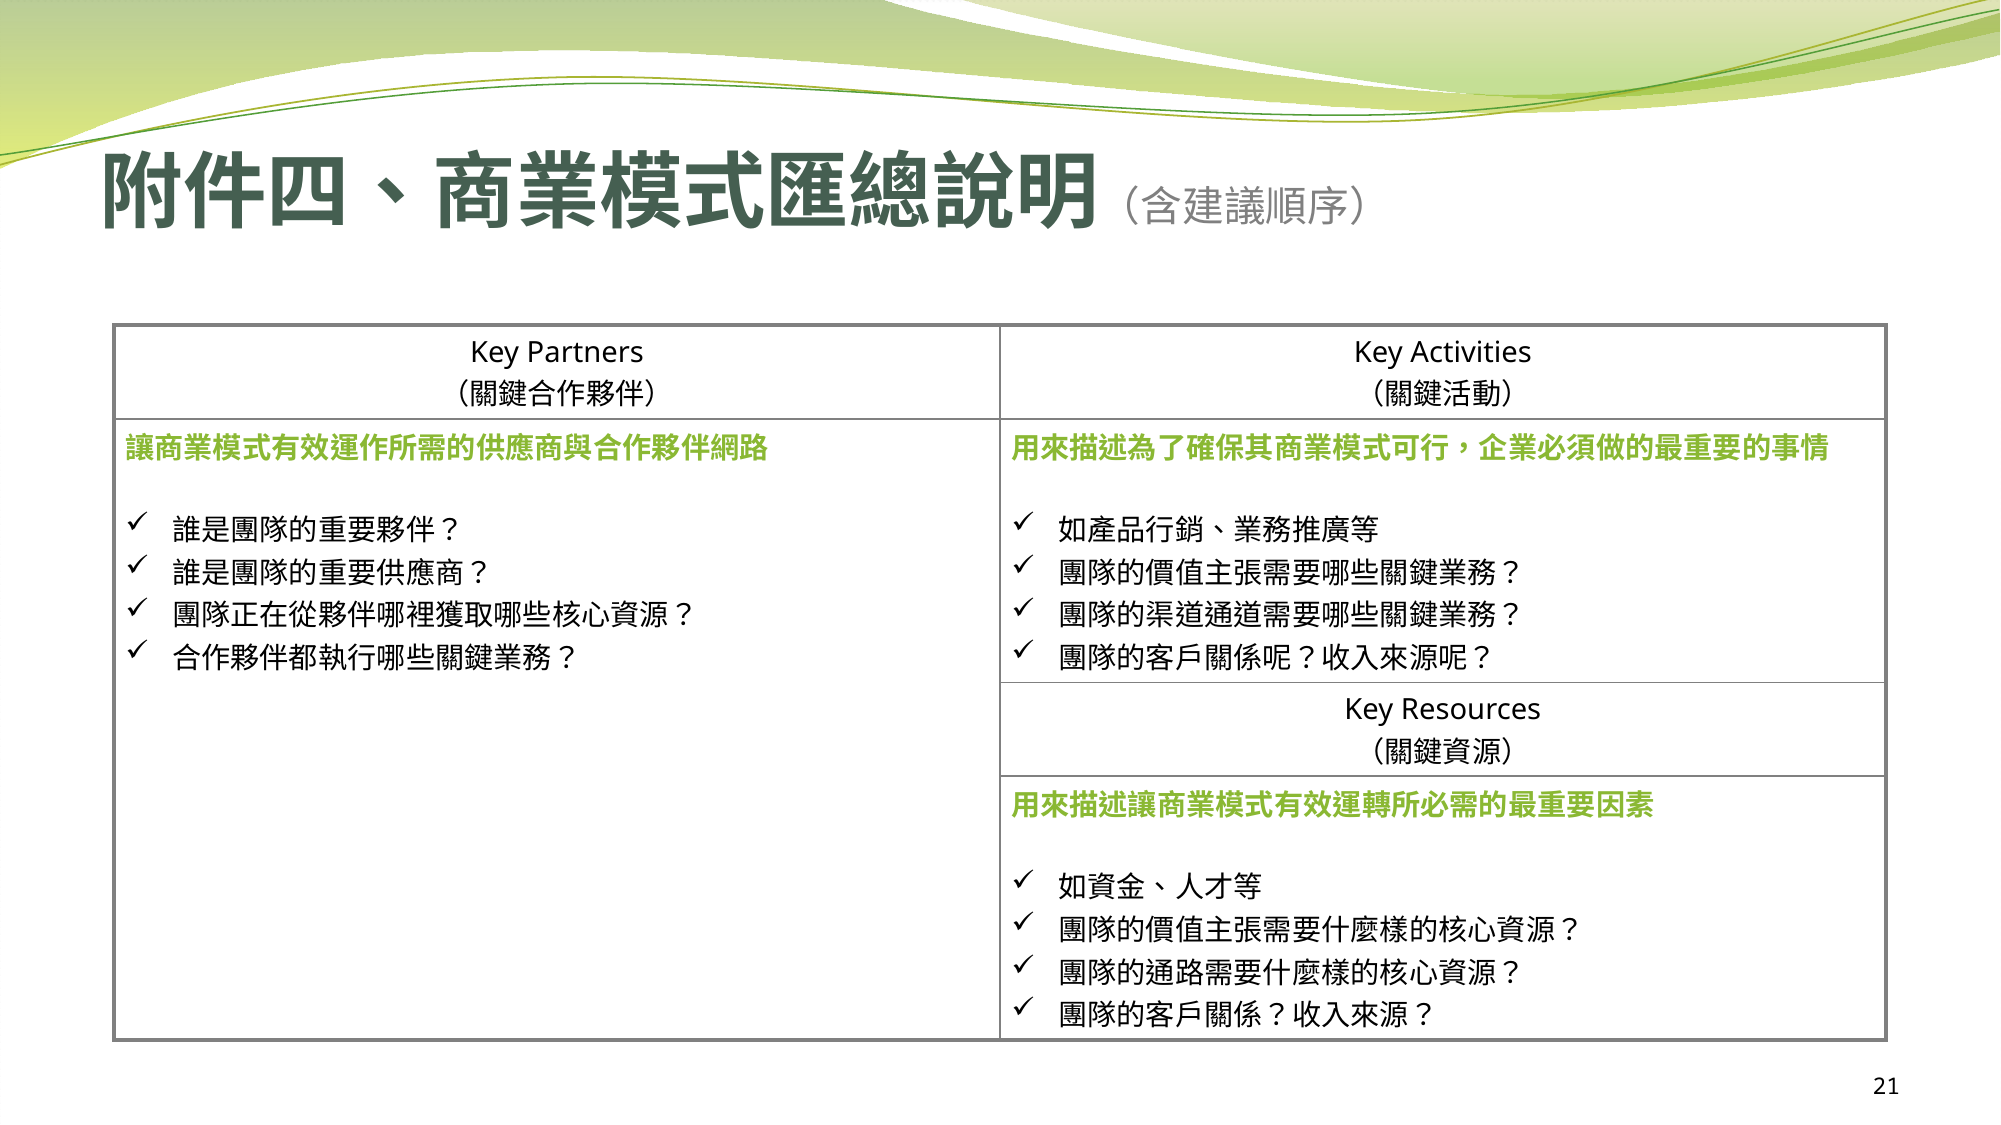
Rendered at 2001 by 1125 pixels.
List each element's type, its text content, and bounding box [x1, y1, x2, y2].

table_cell 用來描述讓商業模式有效運轉所必需的最重要因素 如資金、人才等 團隊的價值主張需要什麼樣的核心資源？ 團隊的通路需要什麼樣的核心資源？ 團隊的客戶關係？收入來源？ [1001, 777, 1884, 1038]
table_cell 讓商業模式有效運作所需的供應商與合作夥伴網路 誰是團隊的重要夥伴？ 誰是團隊的重要供應商？ 團隊正在從夥伴哪裡獲取哪些核心資源？ 合作夥伴都執行哪些關鍵業務？ [116, 420, 999, 1038]
title 附件四、商業模式匯總說明（含建議順序） [99, 109, 1900, 238]
table_cell Key Resources （關鍵資源） [1001, 683, 1884, 775]
table_cell 用來描述為了確保其商業模式可行，企業必須做的最重要的事情 如產品行銷、業務推廣等 團隊的價值主張需要哪些關鍵業務？ 團隊的渠道通道需要哪些關鍵業務？ 團隊的客戶關係呢？收入來源呢？ [1001, 420, 1884, 682]
table_header Key Activities （關鍵活動） [1001, 327, 1884, 418]
slide_number <編號> [1733, 1042, 1900, 1103]
table_header Key Partners （關鍵合作夥伴） [116, 327, 999, 418]
